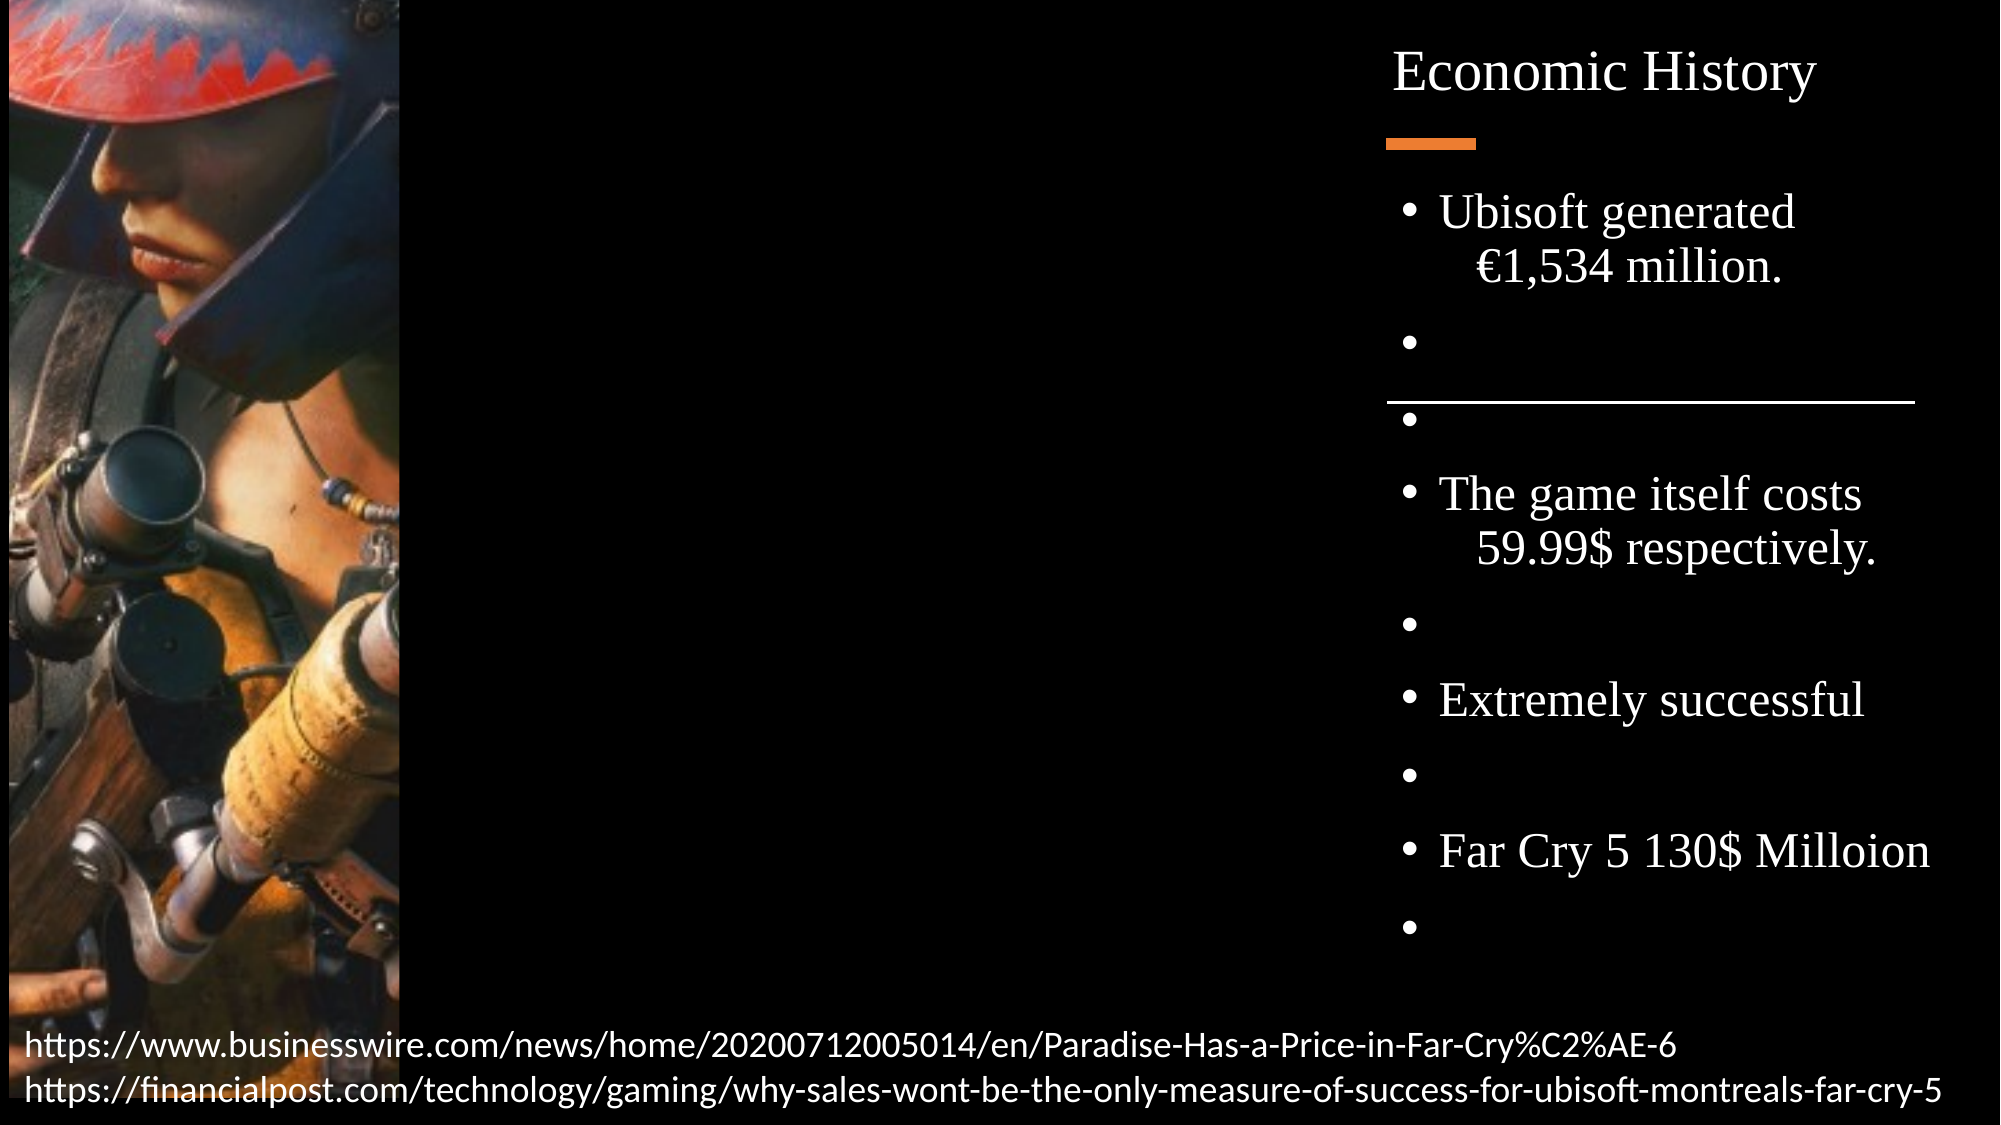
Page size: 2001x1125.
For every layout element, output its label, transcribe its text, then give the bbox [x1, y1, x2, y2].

list Ubisoft generated €1,534 million. The game itself costs 59.99$ respectively. Extremely successful Far Cry 5 130$ Milloion [1386, 177, 1955, 1012]
text_box [0, 0, 9, 1125]
text_box [399, 0, 2000, 1125]
text_box https://www.businesswire.com/news/home/20200712005014/en/Paradise-Has-a-Price-in-Far-Cry%C2%AE-6 https://financialpost.com/technology/gaming/why-sales-wont-be-the-only-measure-of-success-for-ubisoft-montreals-far-cry-5 [9, 1012, 1964, 1125]
picture [9, 0, 399, 1012]
title Economic History [1377, 27, 2000, 111]
